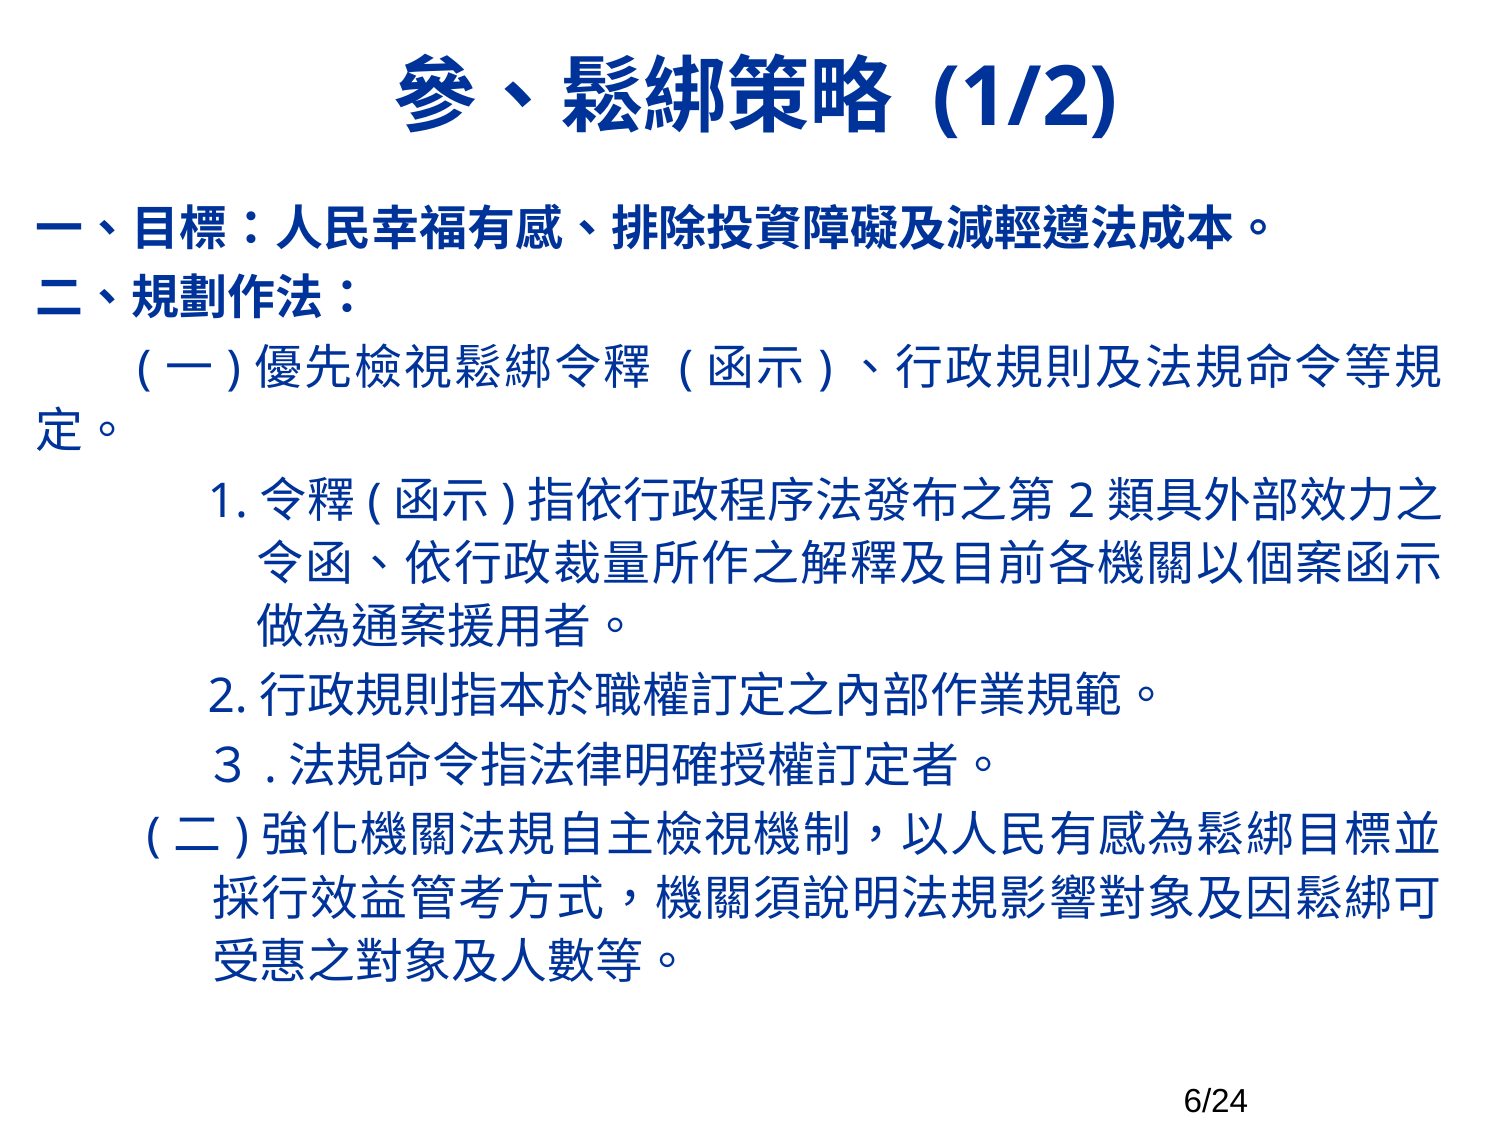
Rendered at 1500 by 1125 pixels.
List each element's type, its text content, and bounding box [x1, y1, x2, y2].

text_box 一、目標：人民幸福有感、排除投資障礙及減輕遵法成本。 二、規劃作法： (一)優先檢視鬆綁令釋 (函示)、行政規則及法規命令等規定。 1.令釋(函示)指依行政程序法發布之第2類具外部效力之令函、依行政裁量所作之解釋及目前各機關以個案函示做為通案援用者。 2.行政規則指本於職權訂定之內部作業規範。 ３.法規命令指法律明確授權訂定者。 (二)強化機關法規自主檢視機制，以人民有感為鬆綁目標並採行效益管考方式，機關須說明法規影響對象及因鬆綁可受惠之對象及人數等。 [20, 184, 1459, 978]
text_box 參、鬆綁策略 (1/2) [0, 0, 1500, 184]
